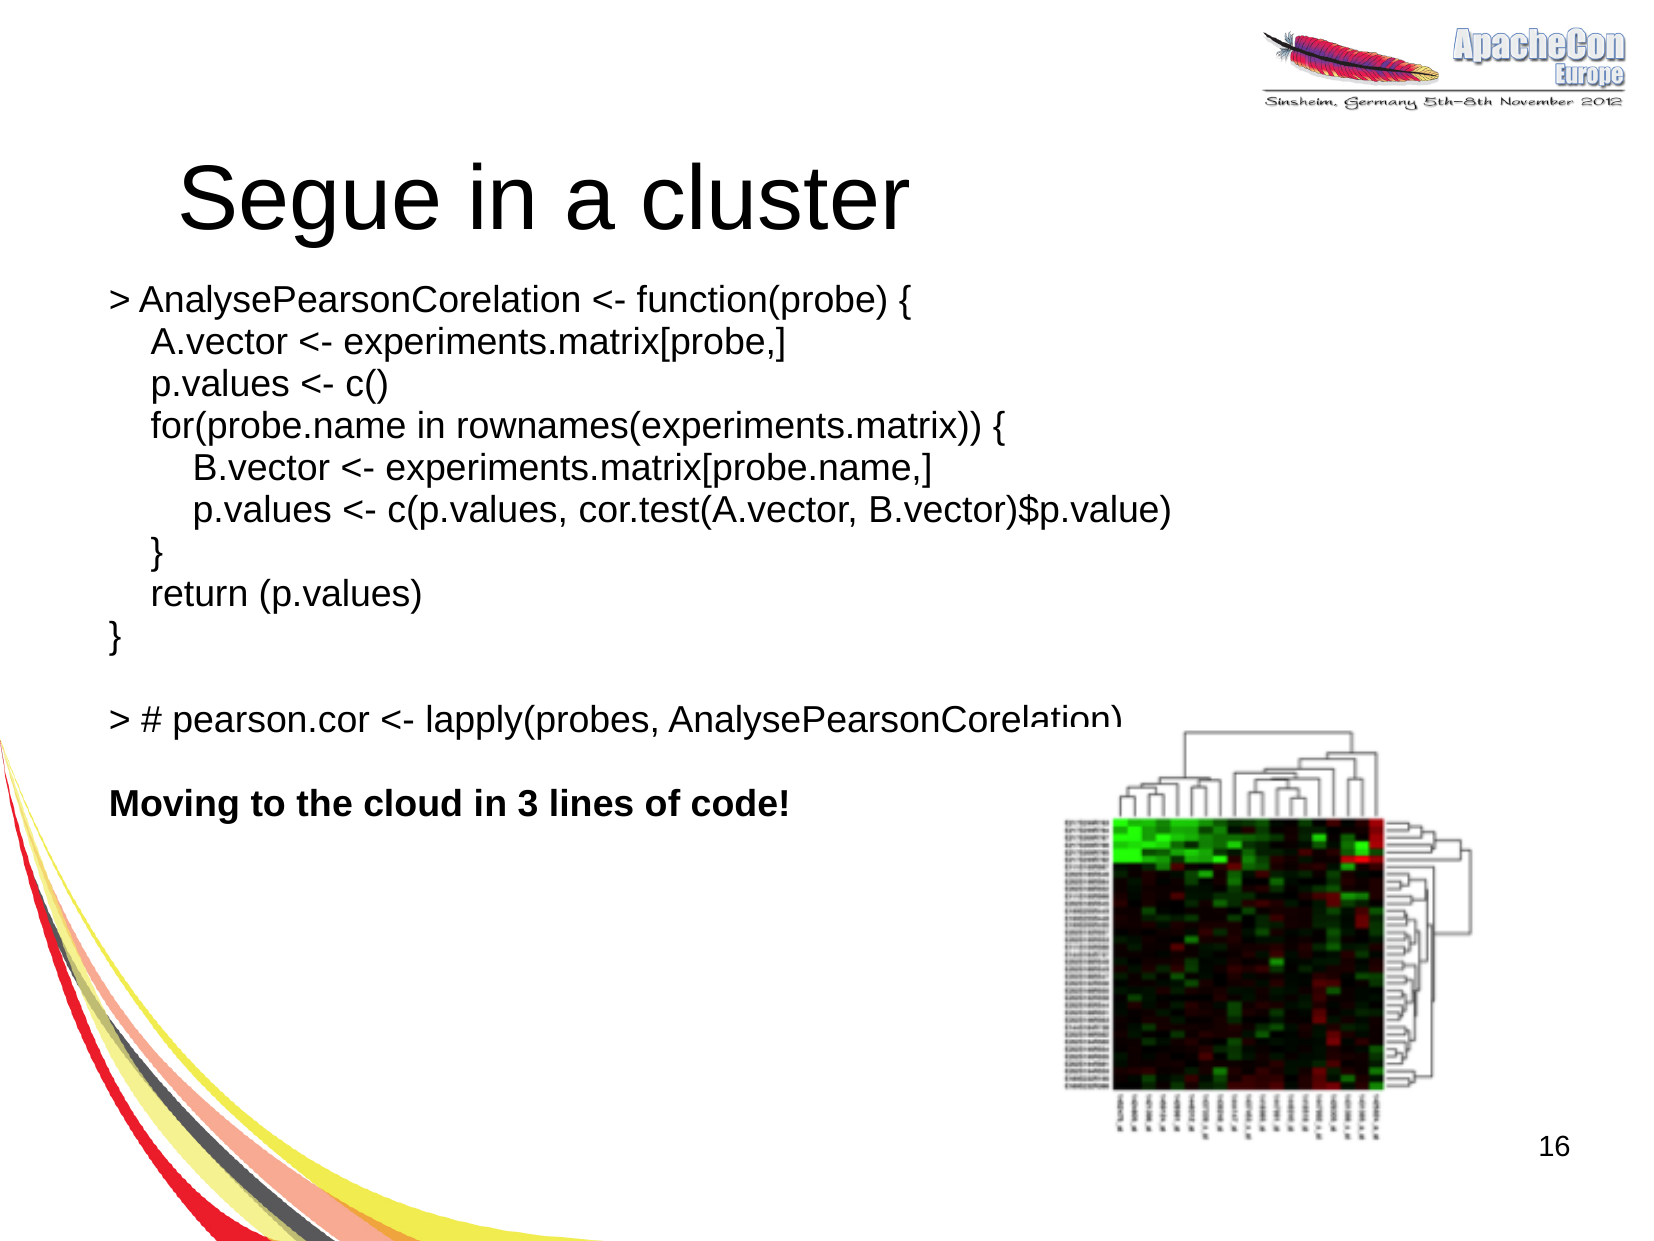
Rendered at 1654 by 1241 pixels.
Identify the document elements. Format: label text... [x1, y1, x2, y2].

title Segue in a cluster [177, 141, 1536, 254]
text_box > AnalysePearsonCorelation <- function(probe) { A.vector <- experiments.matrix[probe,] p.values <- c() for(probe.name in rownames(experiments.matrix)) { B.vector <- experiments.matrix[probe.name,] p.values <- c(p.values, cor.test(A.vector, B.vector)$p.value) } return (p.values) } > # pearson.cor <- lapply(probes, AnalysePearsonCorelation) Moving to the cloud in 3 lines of code! [93, 271, 1300, 832]
picture [0, 0, 1654, 1241]
